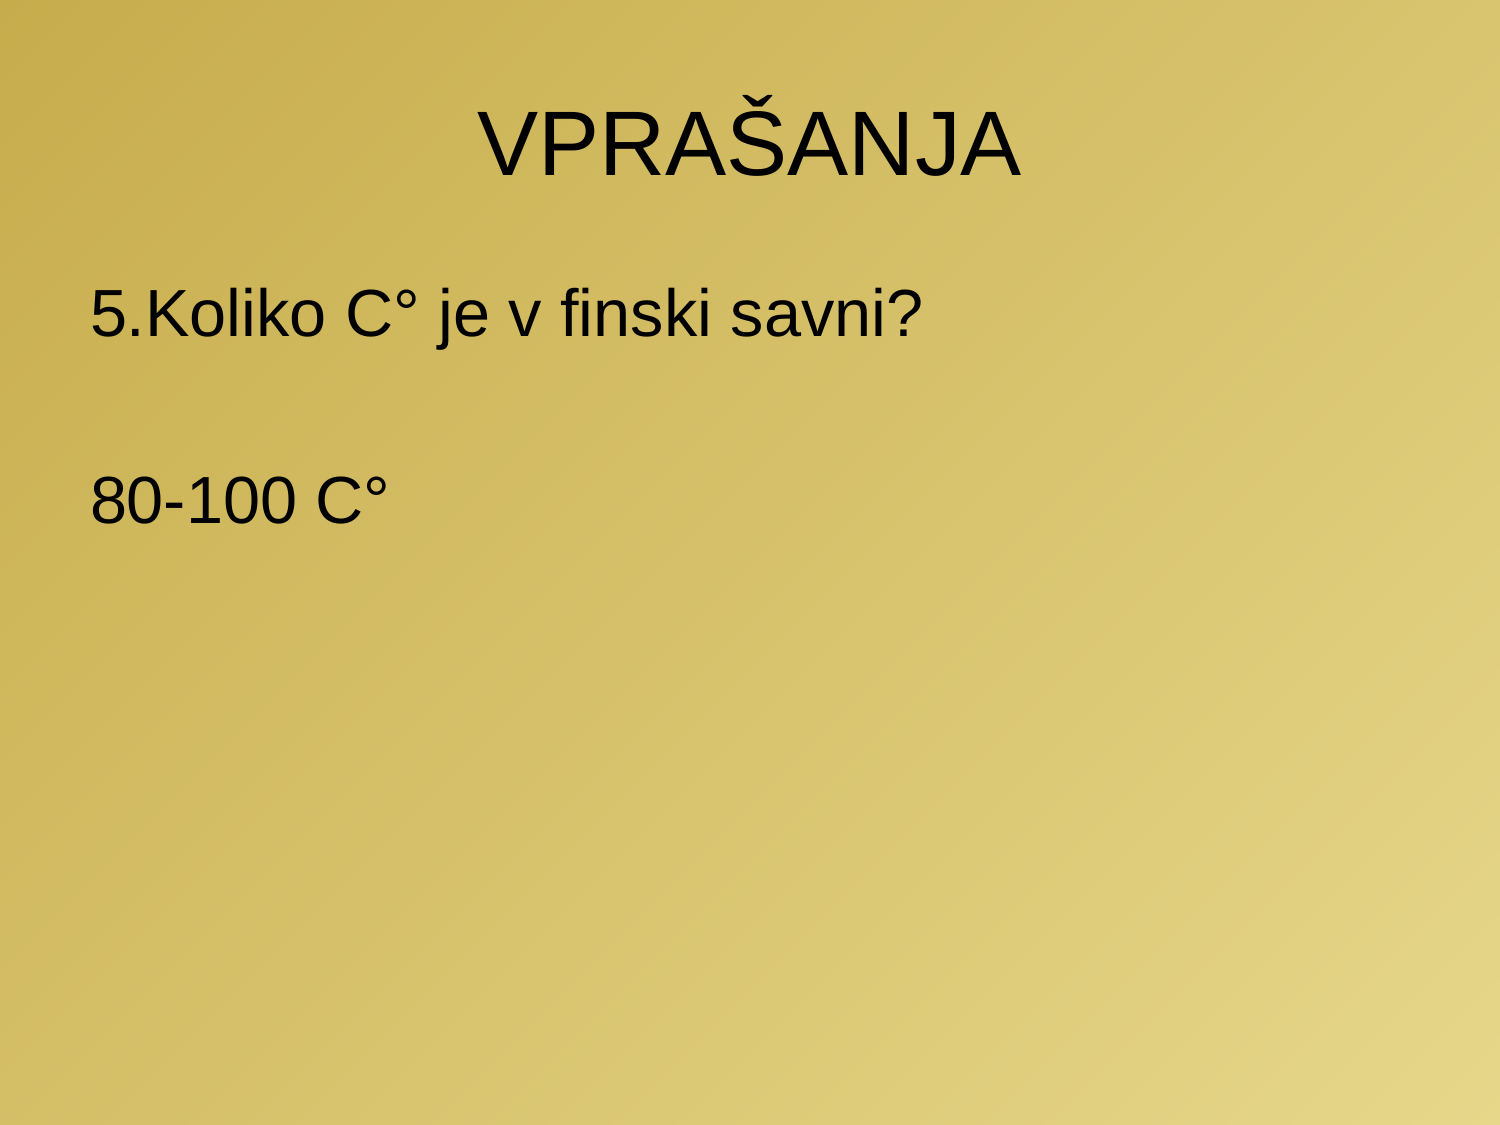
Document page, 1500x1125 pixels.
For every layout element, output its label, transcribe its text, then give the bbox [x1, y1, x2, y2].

list 5.Koliko C° je v finski savni? 80-100 C° [75, 262, 1425, 1005]
title VPRAŠANJA [75, 45, 1425, 233]
